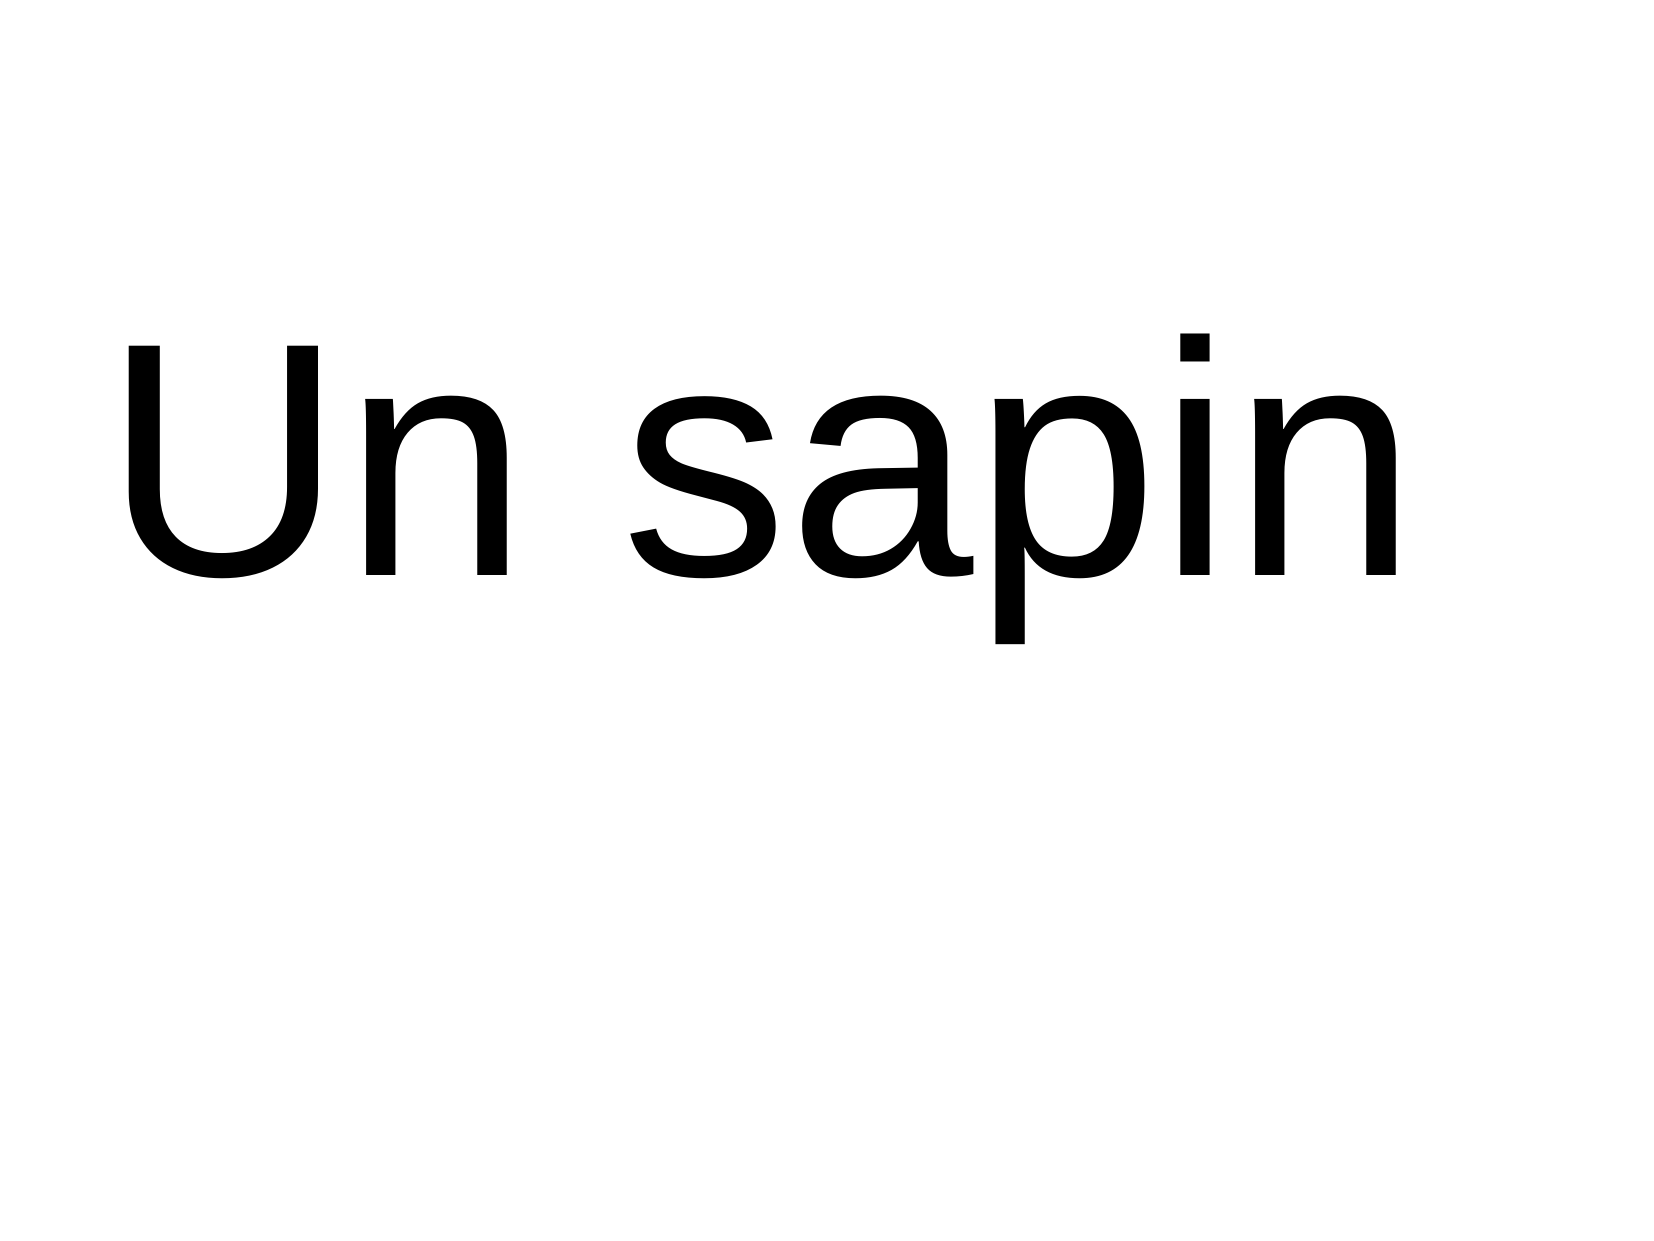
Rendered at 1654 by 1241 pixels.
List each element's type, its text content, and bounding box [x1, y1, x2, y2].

text_box Un sapin [88, 265, 1447, 653]
